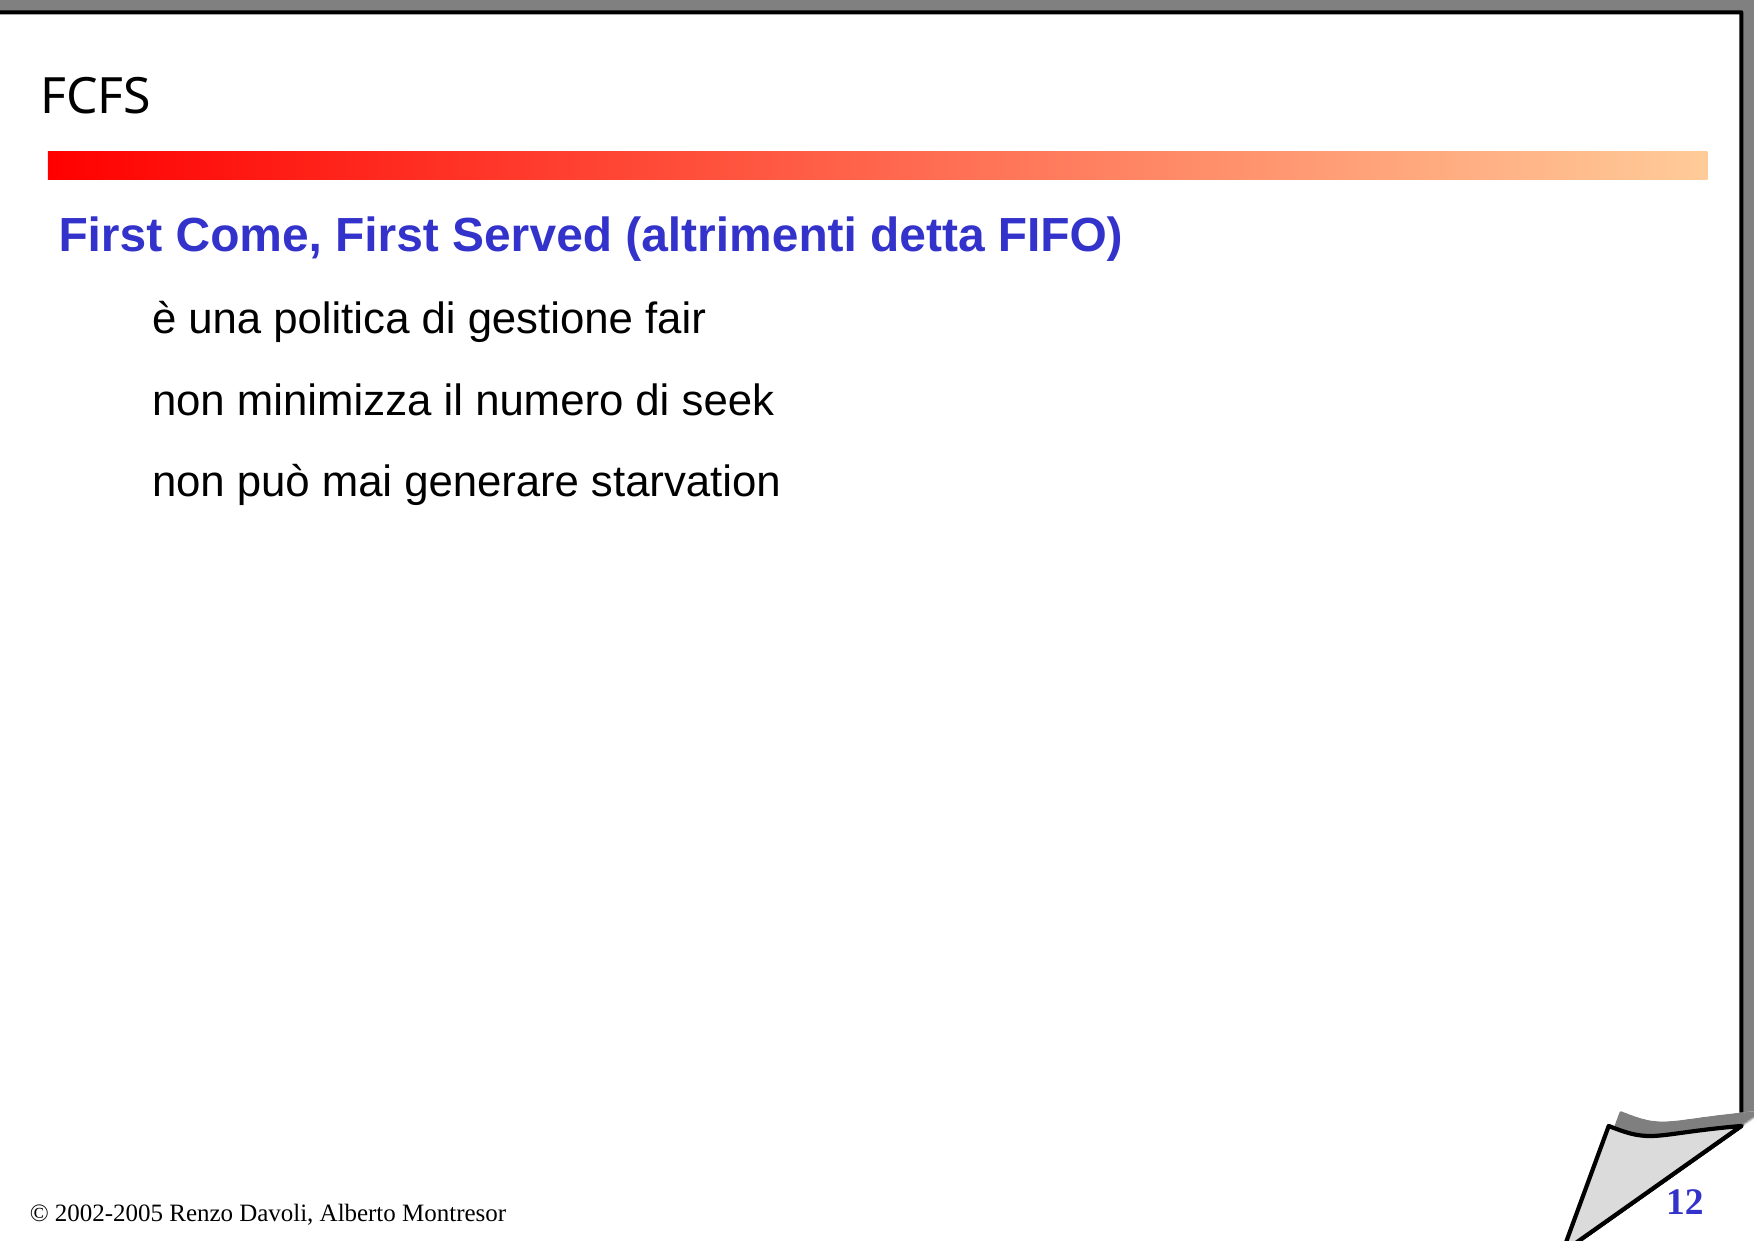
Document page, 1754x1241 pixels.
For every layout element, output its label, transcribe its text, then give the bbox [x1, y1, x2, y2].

text_box 14 [750, 152, 754, 179]
title FCFS [40, 49, 1714, 144]
list First Come, First Served (altrimenti detta FIFO) è una politica di gestione fair non minimizza il numero di seek non può mai generare starvation [58, 206, 1696, 815]
